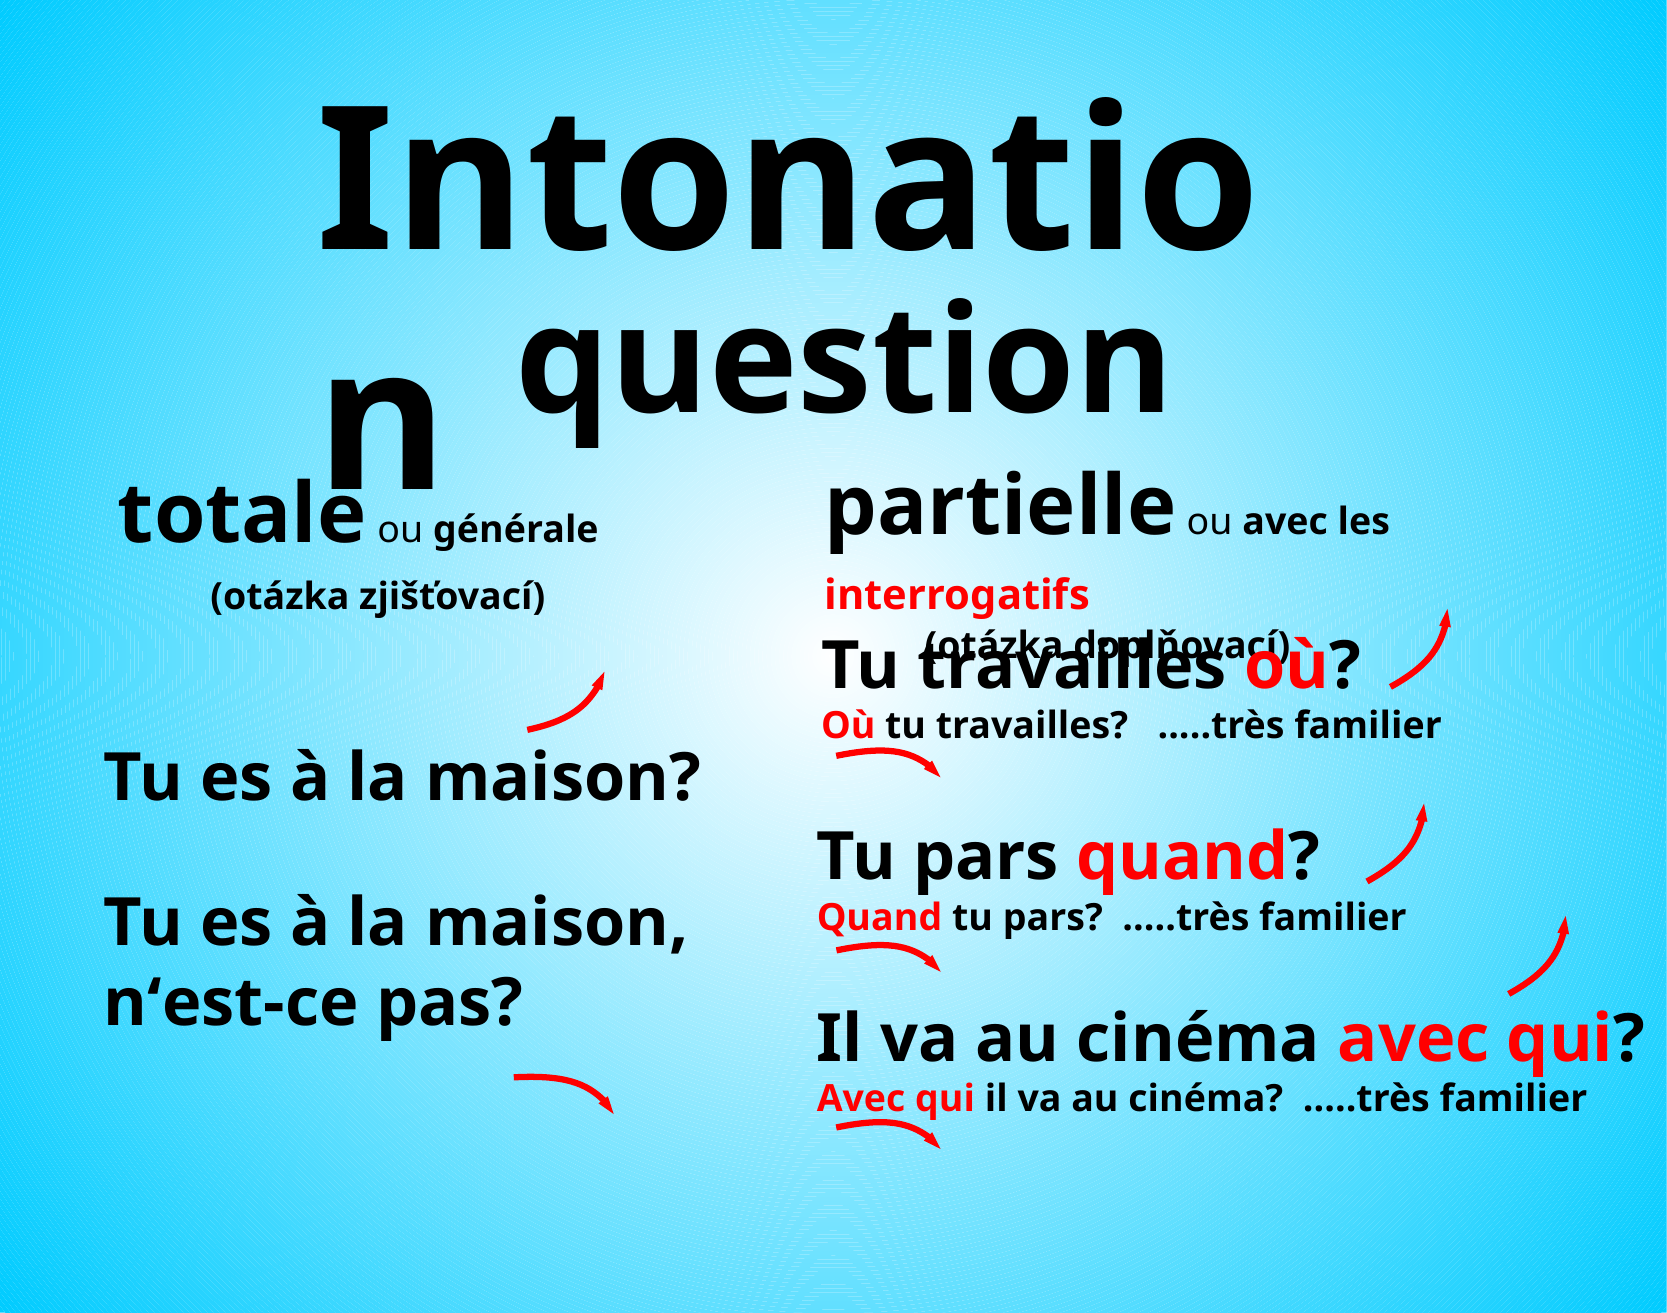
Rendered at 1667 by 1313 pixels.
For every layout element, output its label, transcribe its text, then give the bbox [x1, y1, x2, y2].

text_box question [431, 254, 1259, 450]
text_box Tu travailles où? Où tu travailles? .....très familier [805, 614, 1556, 755]
text_box Il va au cinéma avec qui? Avec qui il va au cinéma? .....très familier [801, 986, 1667, 1128]
text_box Tu pars quand? Quand tu pars? .....très familier [801, 805, 1486, 946]
text_box partielle ou avec les interrogatifs (otázka doplňovací) [809, 443, 1667, 604]
text_box Intonation [301, 41, 1384, 298]
text_box Tu es à la maison, n‘est-ce pas? [89, 871, 751, 1047]
text_box Tu es à la maison? [89, 726, 727, 822]
text_box totale ou générale (otázka zjišťovací) [0, 384, 756, 625]
